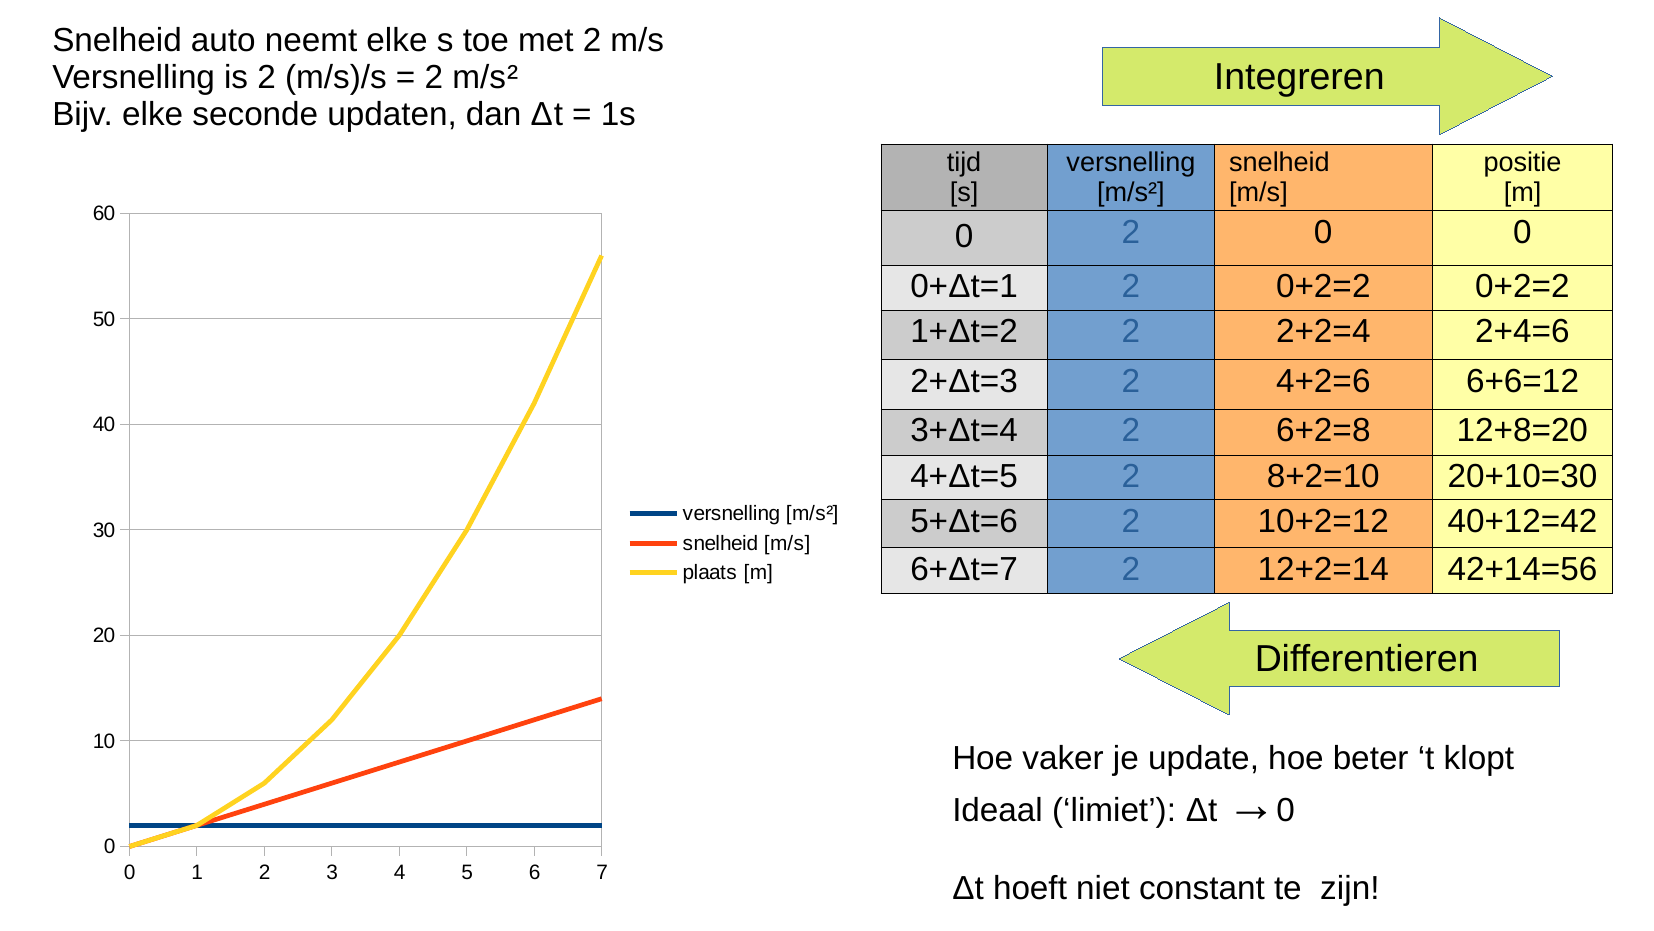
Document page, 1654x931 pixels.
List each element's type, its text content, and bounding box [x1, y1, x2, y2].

table_cell 0+2=2 [1433, 266, 1612, 310]
table_cell 0+Δt=1 [882, 266, 1047, 310]
table_cell 12+2=14 [1215, 548, 1432, 593]
table_cell 40+12=42 [1433, 500, 1612, 547]
table_cell 2 [1048, 500, 1214, 547]
text_box Differentieren [1119, 602, 1560, 715]
table_header positie [m] [1433, 145, 1612, 210]
table_cell 2 [1048, 211, 1214, 265]
text_box Snelheid auto neemt elke s toe met 2 m/s Versnelling is 2 (m/s)/s = 2 m/s² Bijv. elke seconde updaten, dan Δt = 1s [37, 13, 681, 140]
table_cell 42+14=56 [1433, 548, 1612, 593]
table_cell 6+Δt=7 [882, 548, 1047, 593]
table_cell 4+2=6 [1215, 360, 1432, 409]
text_box Hoe vaker je update, hoe beter ‘t klopt Ideaal (‘limiet’): Δt →0 Δt hoeft niet constant te zijn! [937, 732, 1530, 914]
table_cell 0 [882, 211, 1047, 265]
table_header tijd [s] [882, 145, 1047, 210]
table_cell 0+2=2 [1215, 266, 1432, 310]
table_cell 2 [1048, 311, 1214, 359]
table_cell 2+4=6 [1433, 311, 1612, 359]
table_cell 2 [1048, 266, 1214, 310]
table_cell 3+Δt=4 [882, 410, 1047, 455]
table_cell 1+Δt=2 [882, 311, 1047, 359]
table_cell 10+2=12 [1215, 500, 1432, 547]
table_cell 6+6=12 [1433, 360, 1612, 409]
table_cell 2+Δt=3 [882, 360, 1047, 409]
table_cell 0 [1433, 211, 1612, 265]
text_box Integreren [1102, 17, 1553, 135]
table_cell 0 [1215, 211, 1432, 265]
table_header snelheid [m/s] [1215, 145, 1432, 210]
table_header versnelling [m/s²] [1048, 145, 1214, 210]
table_cell 5+Δt=6 [882, 500, 1047, 547]
chart [77, 187, 859, 899]
table_cell 8+2=10 [1215, 456, 1432, 499]
table_cell 6+2=8 [1215, 410, 1432, 455]
table_cell 2 [1048, 360, 1214, 409]
table_cell 12+8=20 [1433, 410, 1612, 455]
table_cell 2+2=4 [1215, 311, 1432, 359]
table_cell 2 [1048, 410, 1214, 455]
table_cell 20+10=30 [1433, 456, 1612, 499]
table_cell 2 [1048, 548, 1214, 593]
table_cell 4+Δt=5 [882, 456, 1047, 499]
table_cell 2 [1048, 456, 1214, 499]
